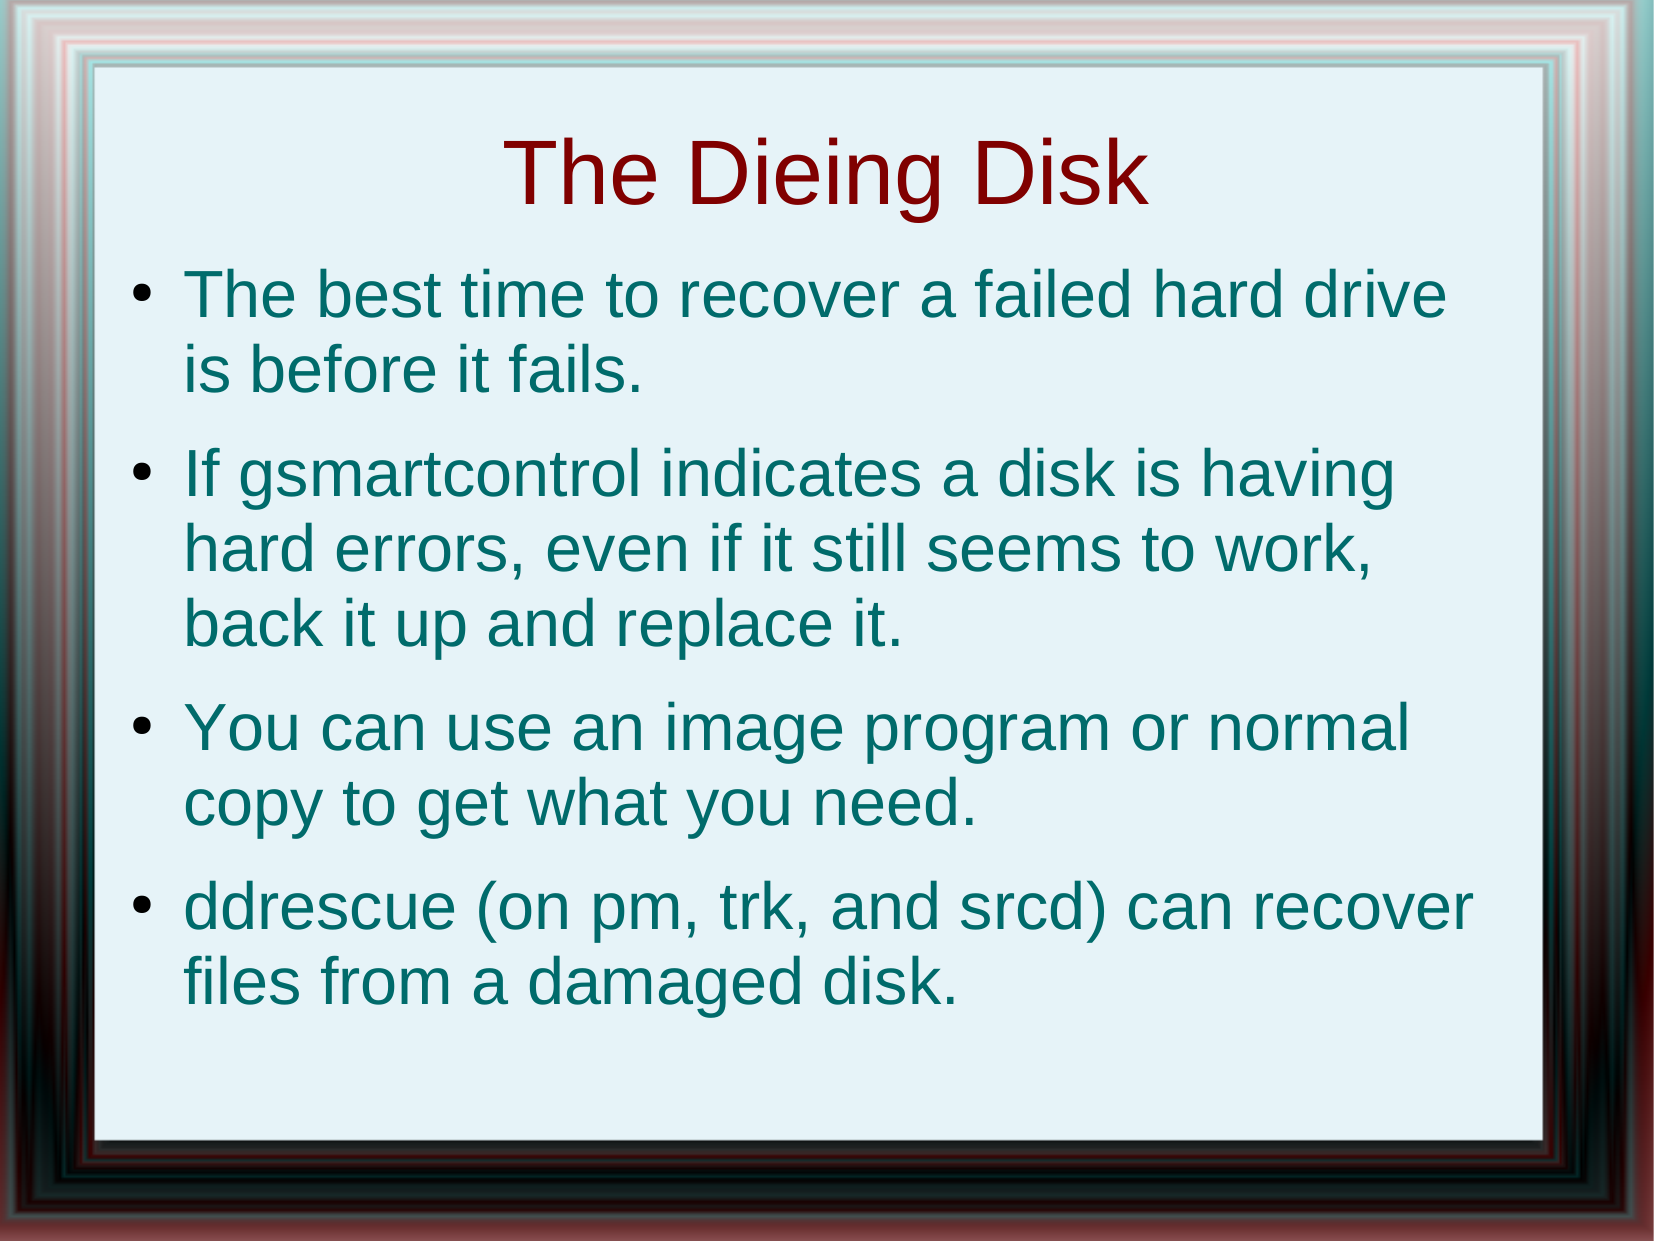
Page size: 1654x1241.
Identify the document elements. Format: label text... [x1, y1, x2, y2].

title The Dieing Disk [118, 95, 1536, 250]
picture [0, 0, 1654, 1241]
list The best time to recover a failed hard drive is before it fails. If gsmartcontrol indicates a disk is having hard errors, even if it still seems to work, back it up and replace it. You can use an image program or normal copy to get what you need. ddrescue (on pm, trk, and srcd) can recover files from a damaged disk. [112, 257, 1501, 1019]
